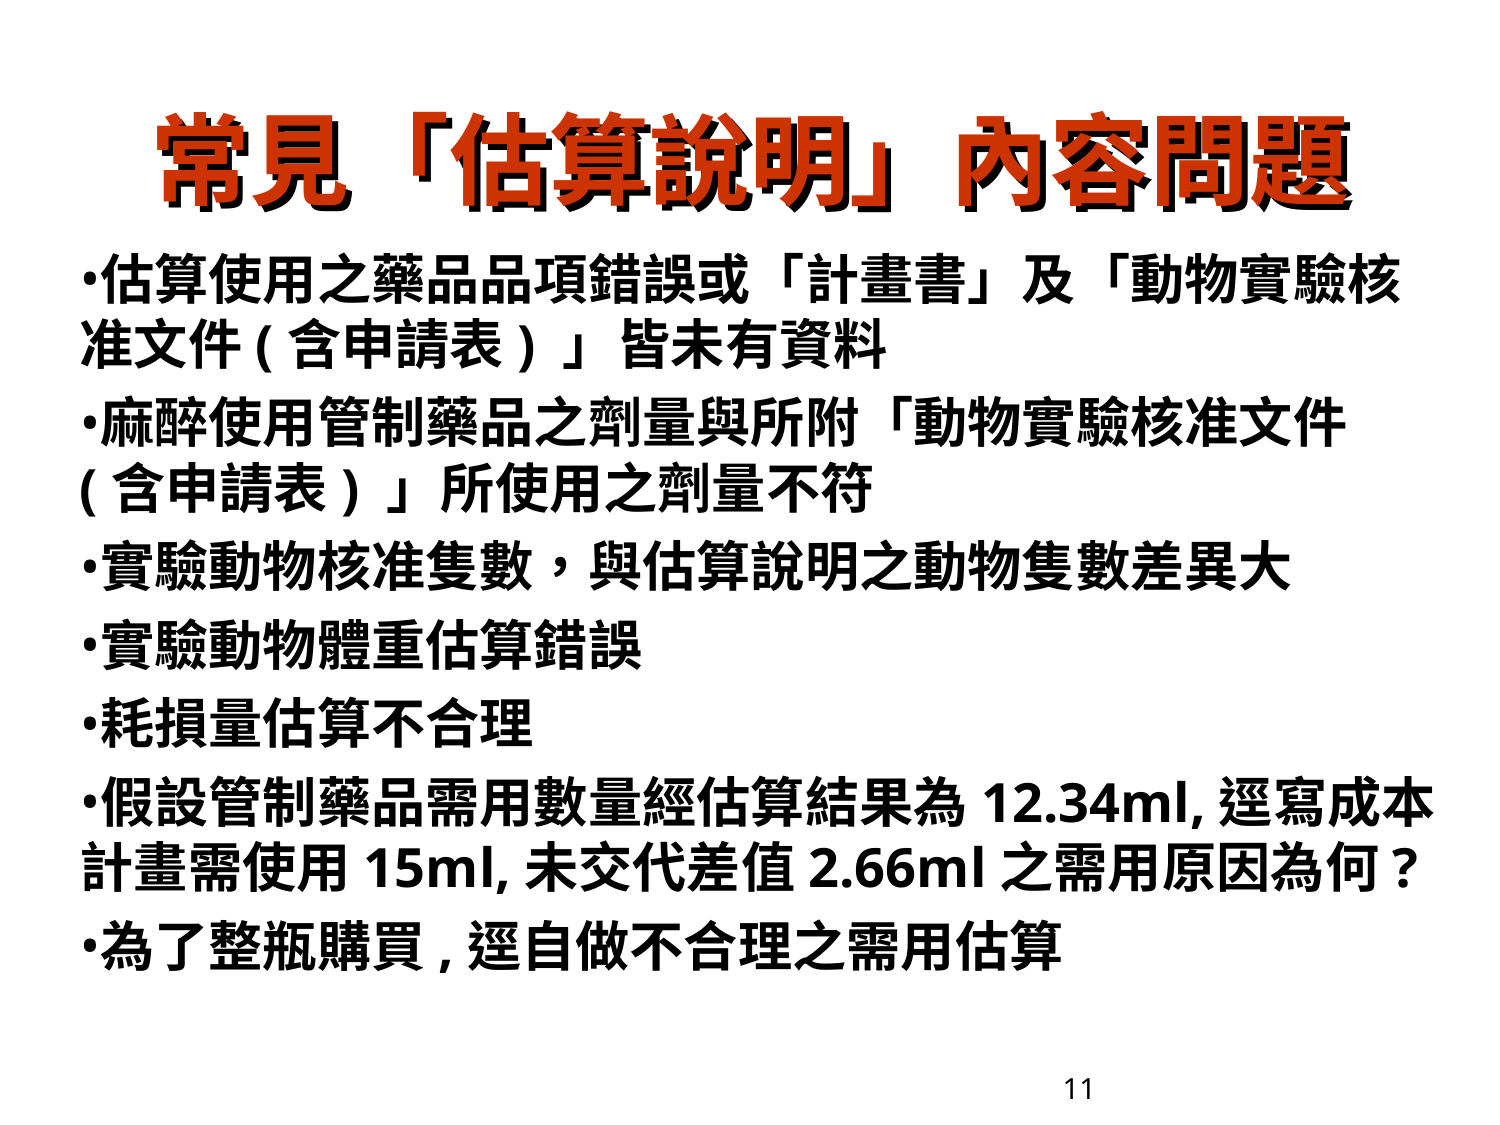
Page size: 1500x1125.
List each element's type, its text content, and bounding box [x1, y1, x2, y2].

list 估算使用之藥品品項錯誤或「計畫書」及「動物實驗核准文件(含申請表) 」皆未有資料 麻醉使用管制藥品之劑量與所附「動物實驗核准文件(含申請表) 」所使用之劑量不符 實驗動物核准隻數，與估算說明之動物隻數差異大 實驗動物體重估算錯誤 耗損量估算不合理 假設管制藥品需用數量經估算結果為12.34ml,逕寫成本計畫需使用15ml,未交代差值2.66ml之需用原因為何? 為了整瓶購買,逕自做不合理之需用估算 [64, 237, 1459, 988]
title 常見「估算說明」內容問題 [75, 45, 1426, 233]
